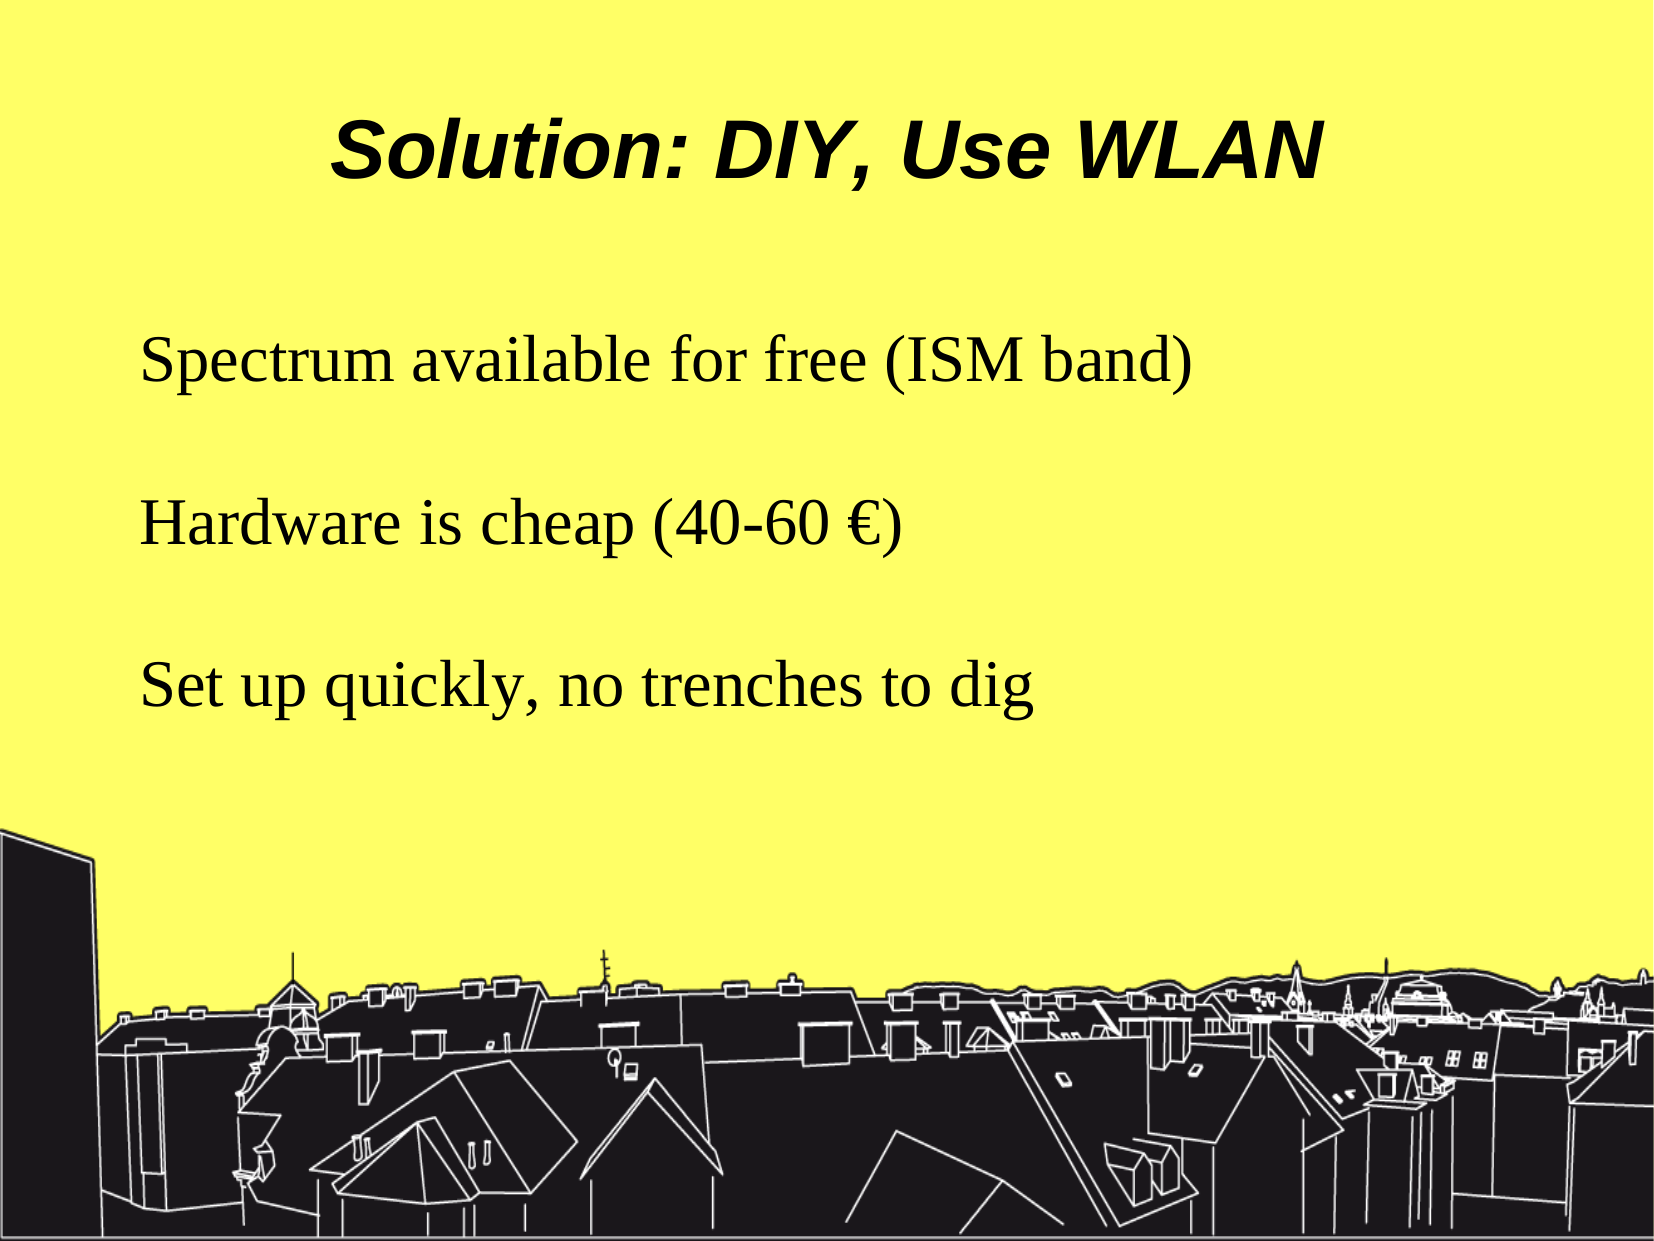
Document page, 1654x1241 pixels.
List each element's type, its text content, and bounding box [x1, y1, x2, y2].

list Spectrum available for free (ISM band) Hardware is cheap (40-60 €) Set up quickly, no trenches to dig [121, 322, 1561, 1133]
title Solution: DIY, Use WLAN [121, 46, 1534, 254]
picture [0, 827, 1654, 1241]
